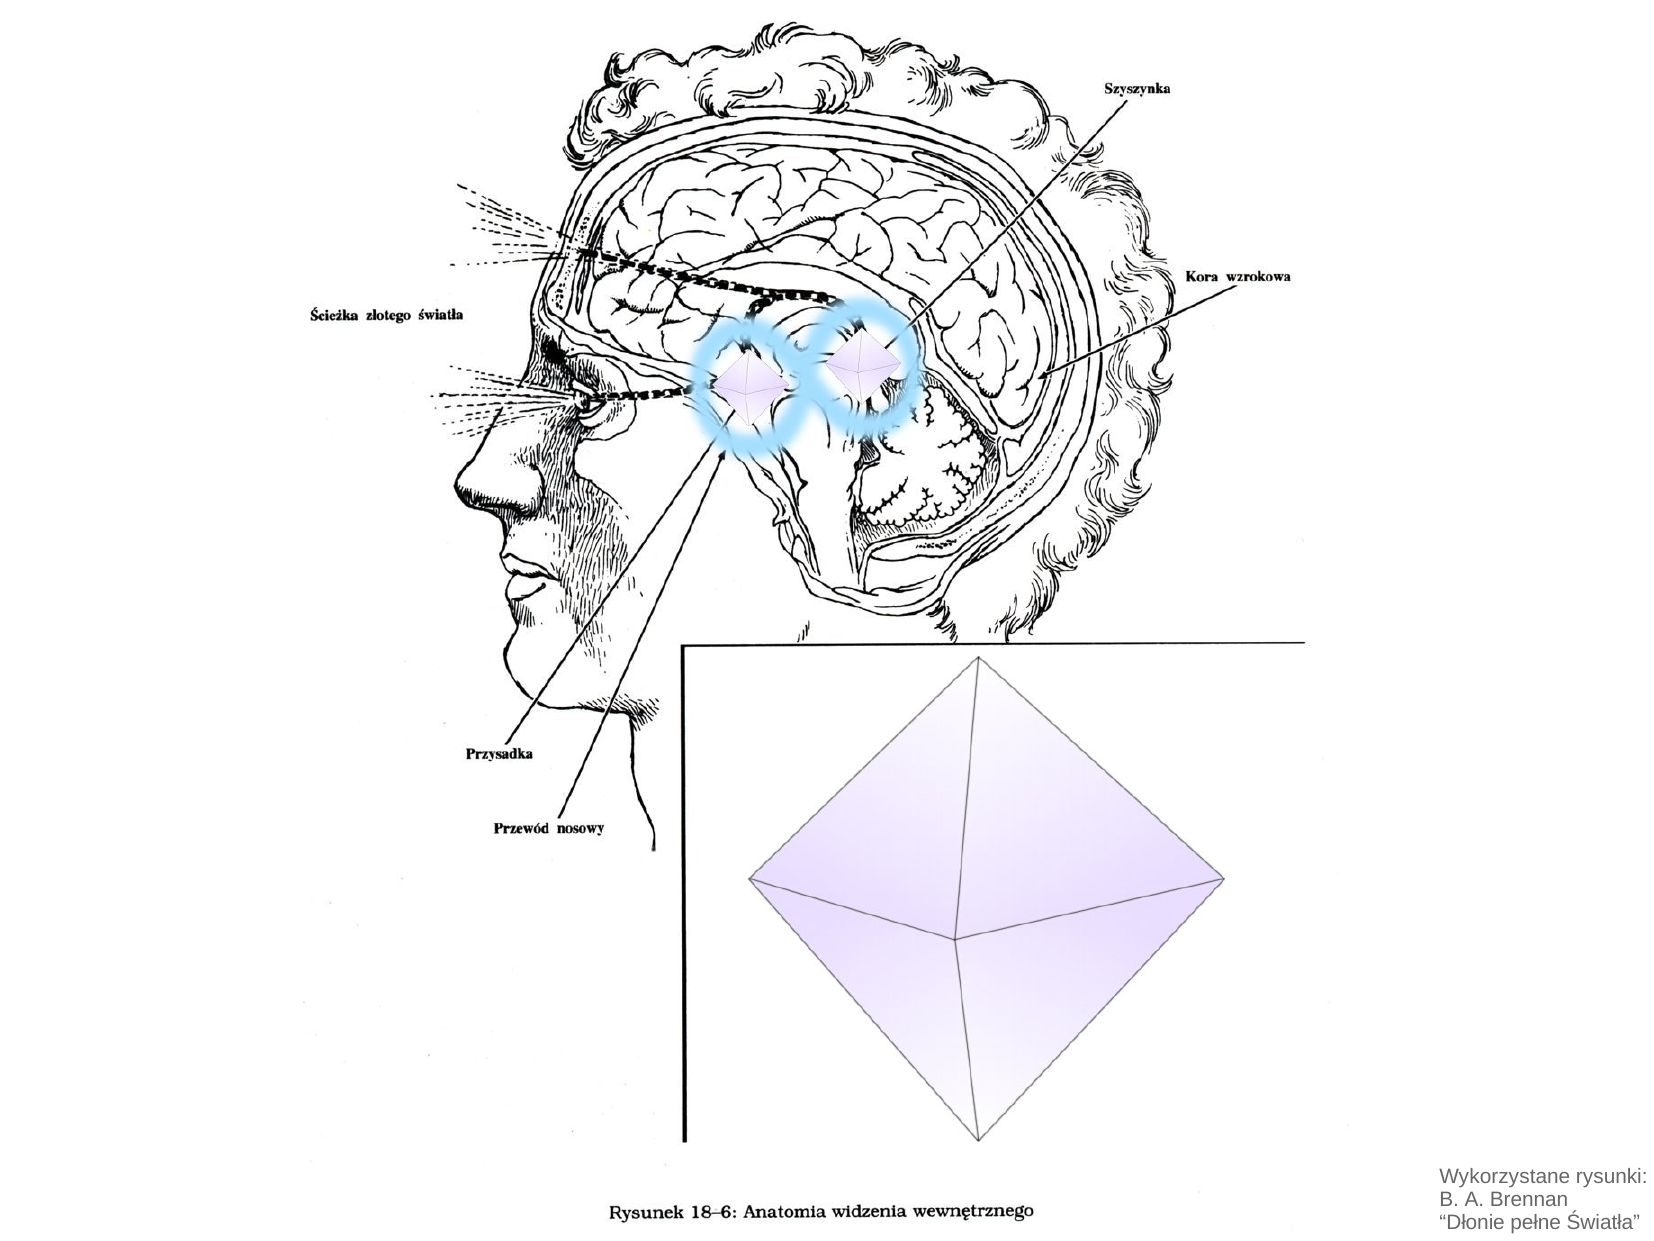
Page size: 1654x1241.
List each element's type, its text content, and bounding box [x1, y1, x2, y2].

picture [295, 0, 1358, 1241]
text_box Wykorzystane rysunki: B. A. Brennan “Dłonie pełne Światła” [1433, 1158, 1654, 1241]
